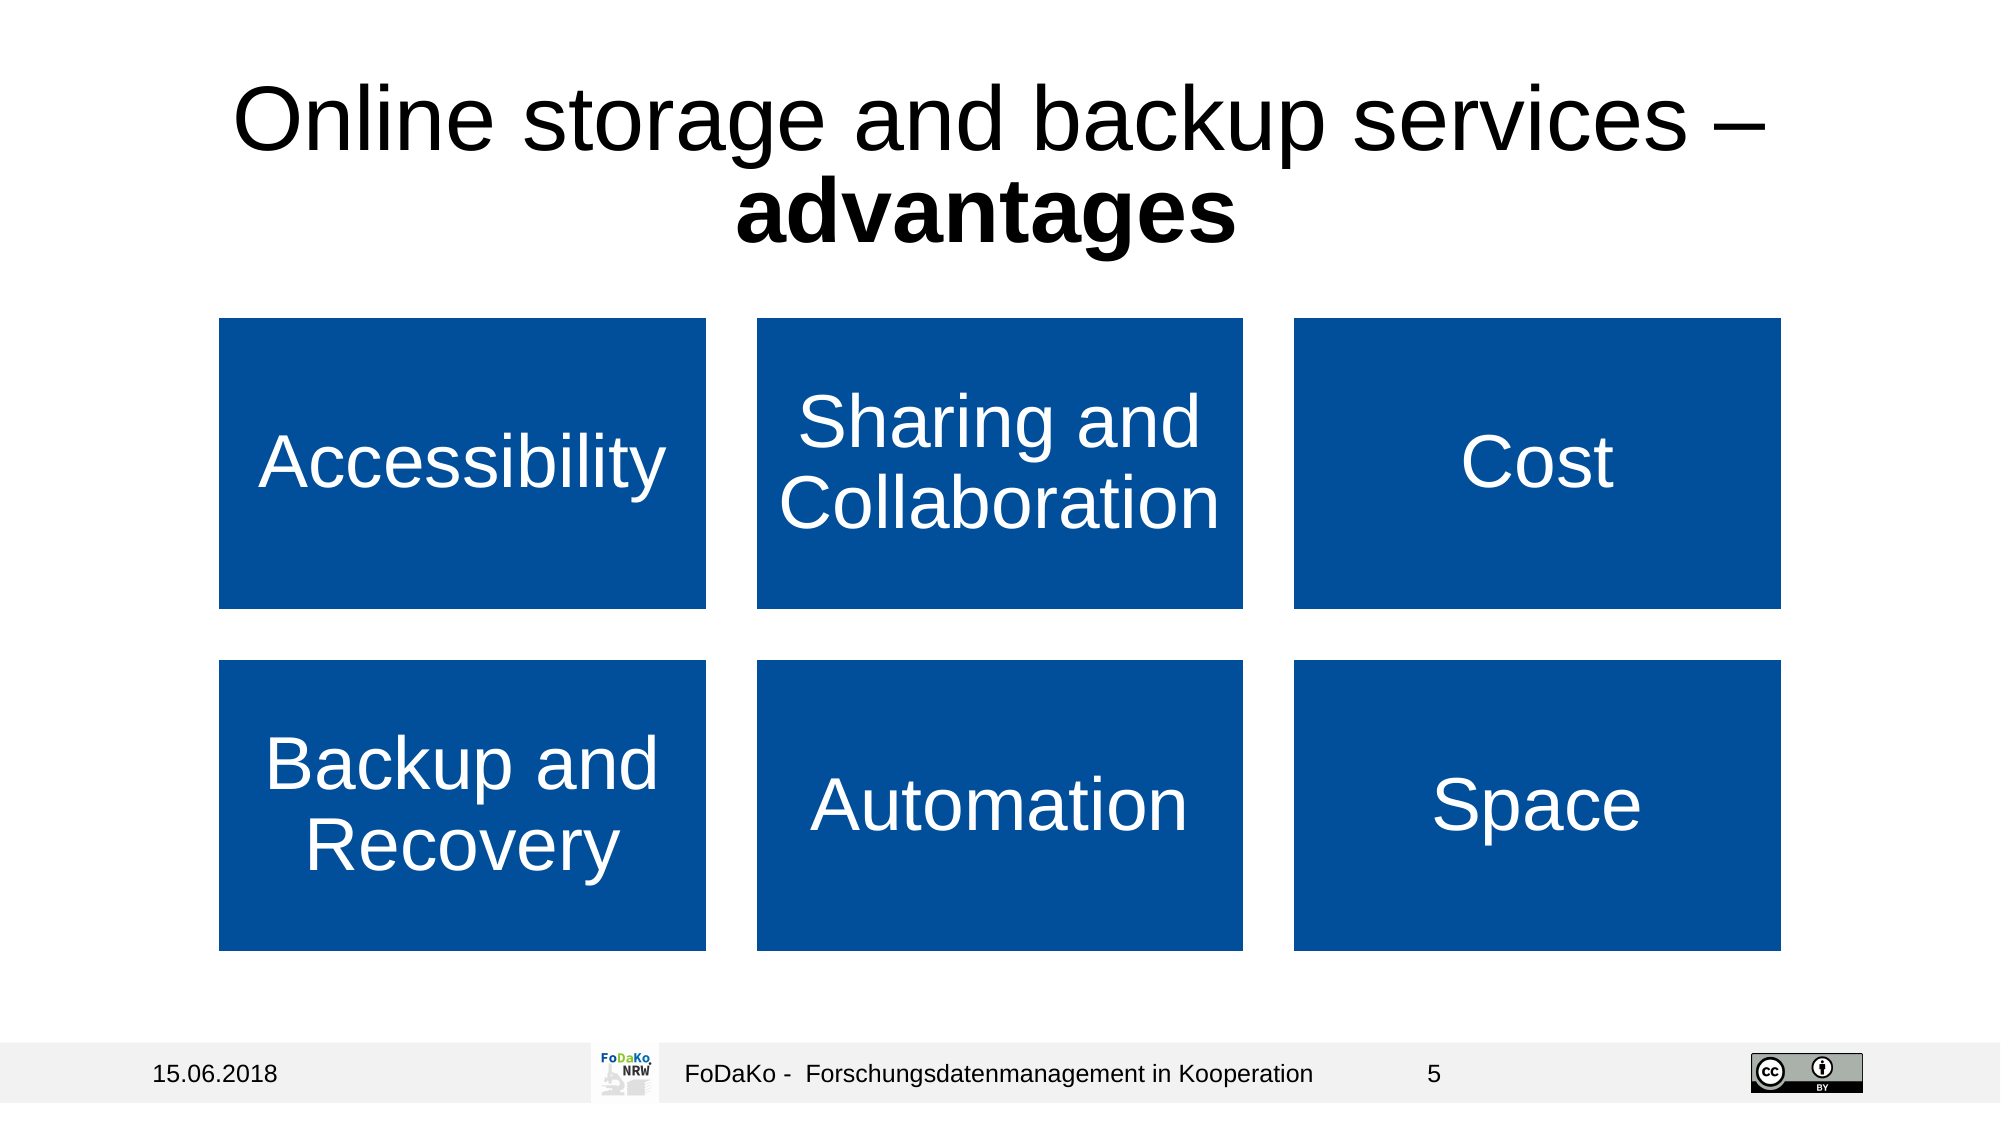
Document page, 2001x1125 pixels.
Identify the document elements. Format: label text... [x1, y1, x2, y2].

text_box 5 [1412, 1042, 1713, 1103]
text_box Sharing and Collaboration [756, 317, 1244, 610]
text_box Automation [756, 659, 1244, 952]
text_box Cost [1293, 317, 1782, 610]
text_box Space [1293, 659, 1782, 952]
text_box FoDaKo - Forschungsdatenmanagement in Kooperation [662, 1042, 1338, 1103]
text_box 15.06.2018 [137, 1042, 588, 1103]
text_box Accessibility [218, 317, 707, 610]
title Online storage and backup services – advantages [137, 59, 1863, 278]
text_box Backup and Recovery [218, 659, 707, 952]
